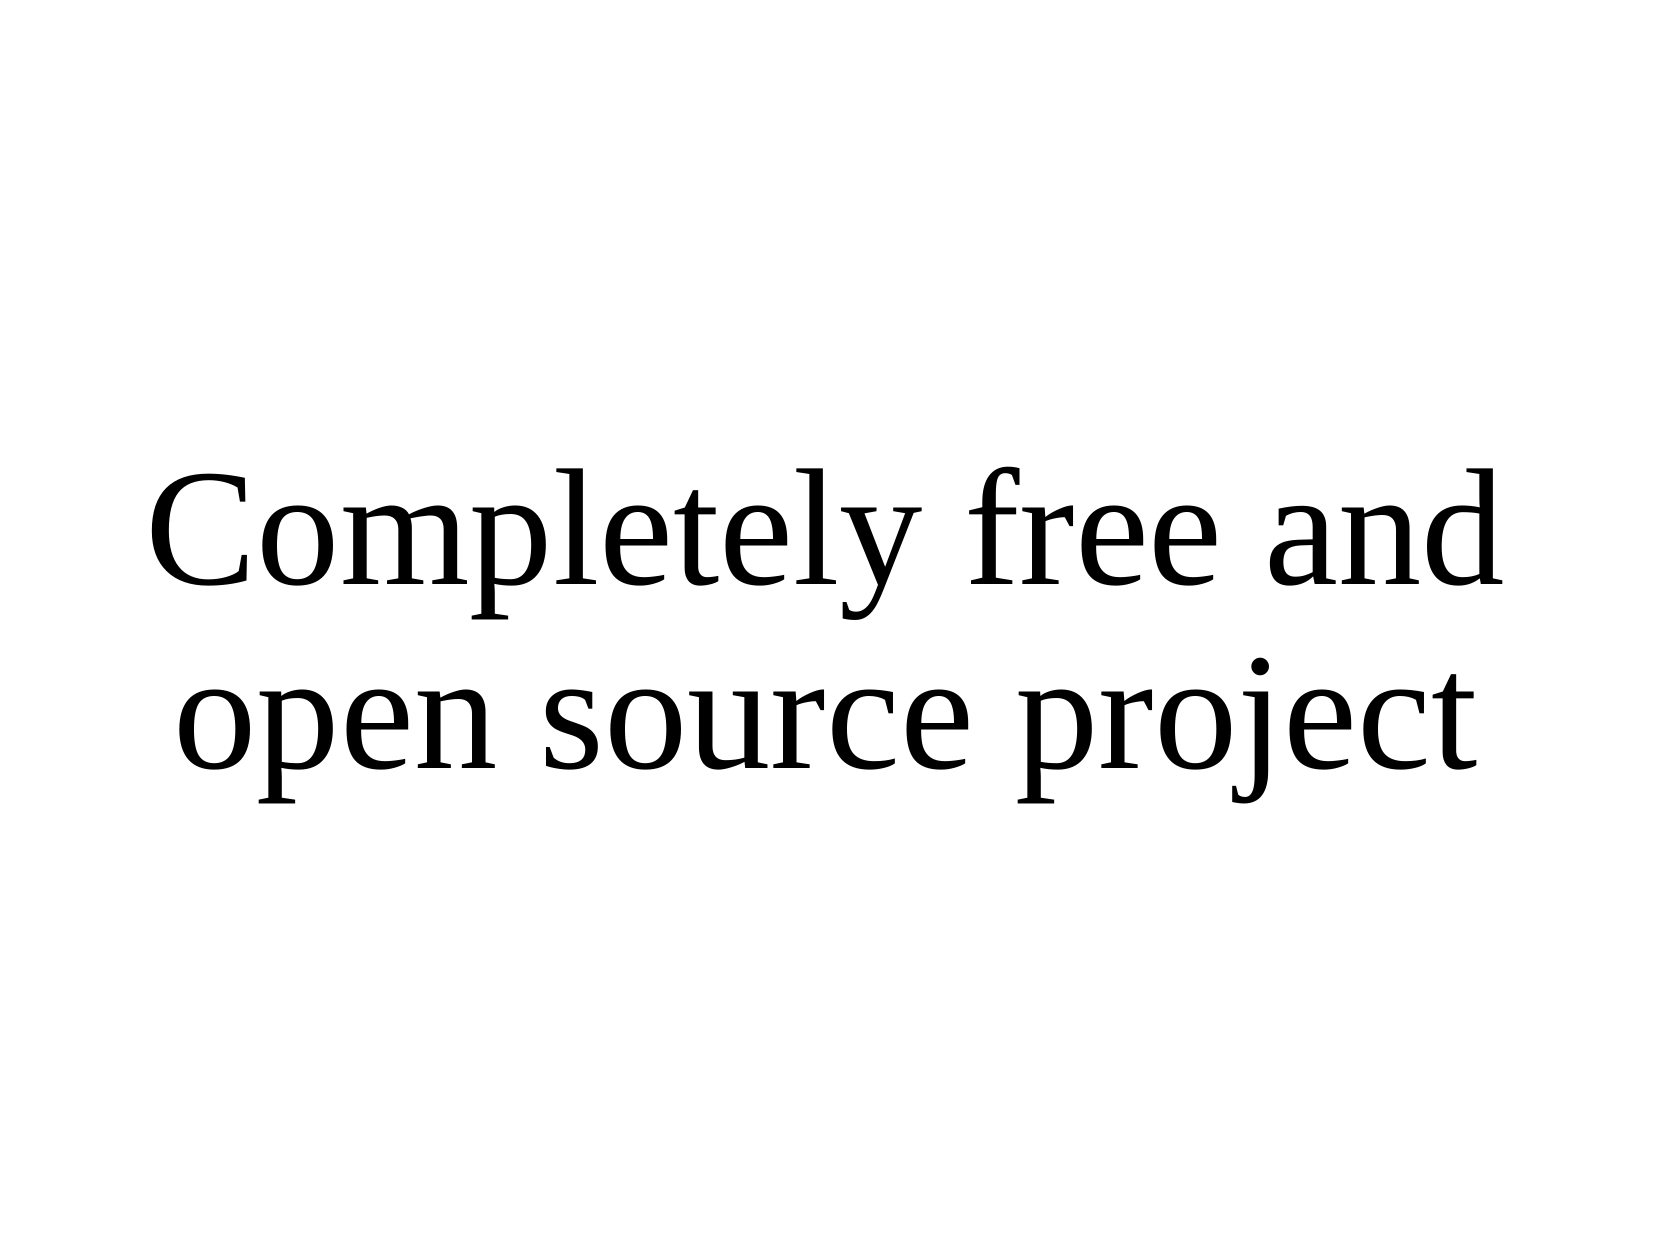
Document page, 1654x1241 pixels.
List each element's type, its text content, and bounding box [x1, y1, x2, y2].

title Completely free and open source project [0, 435, 1654, 805]
